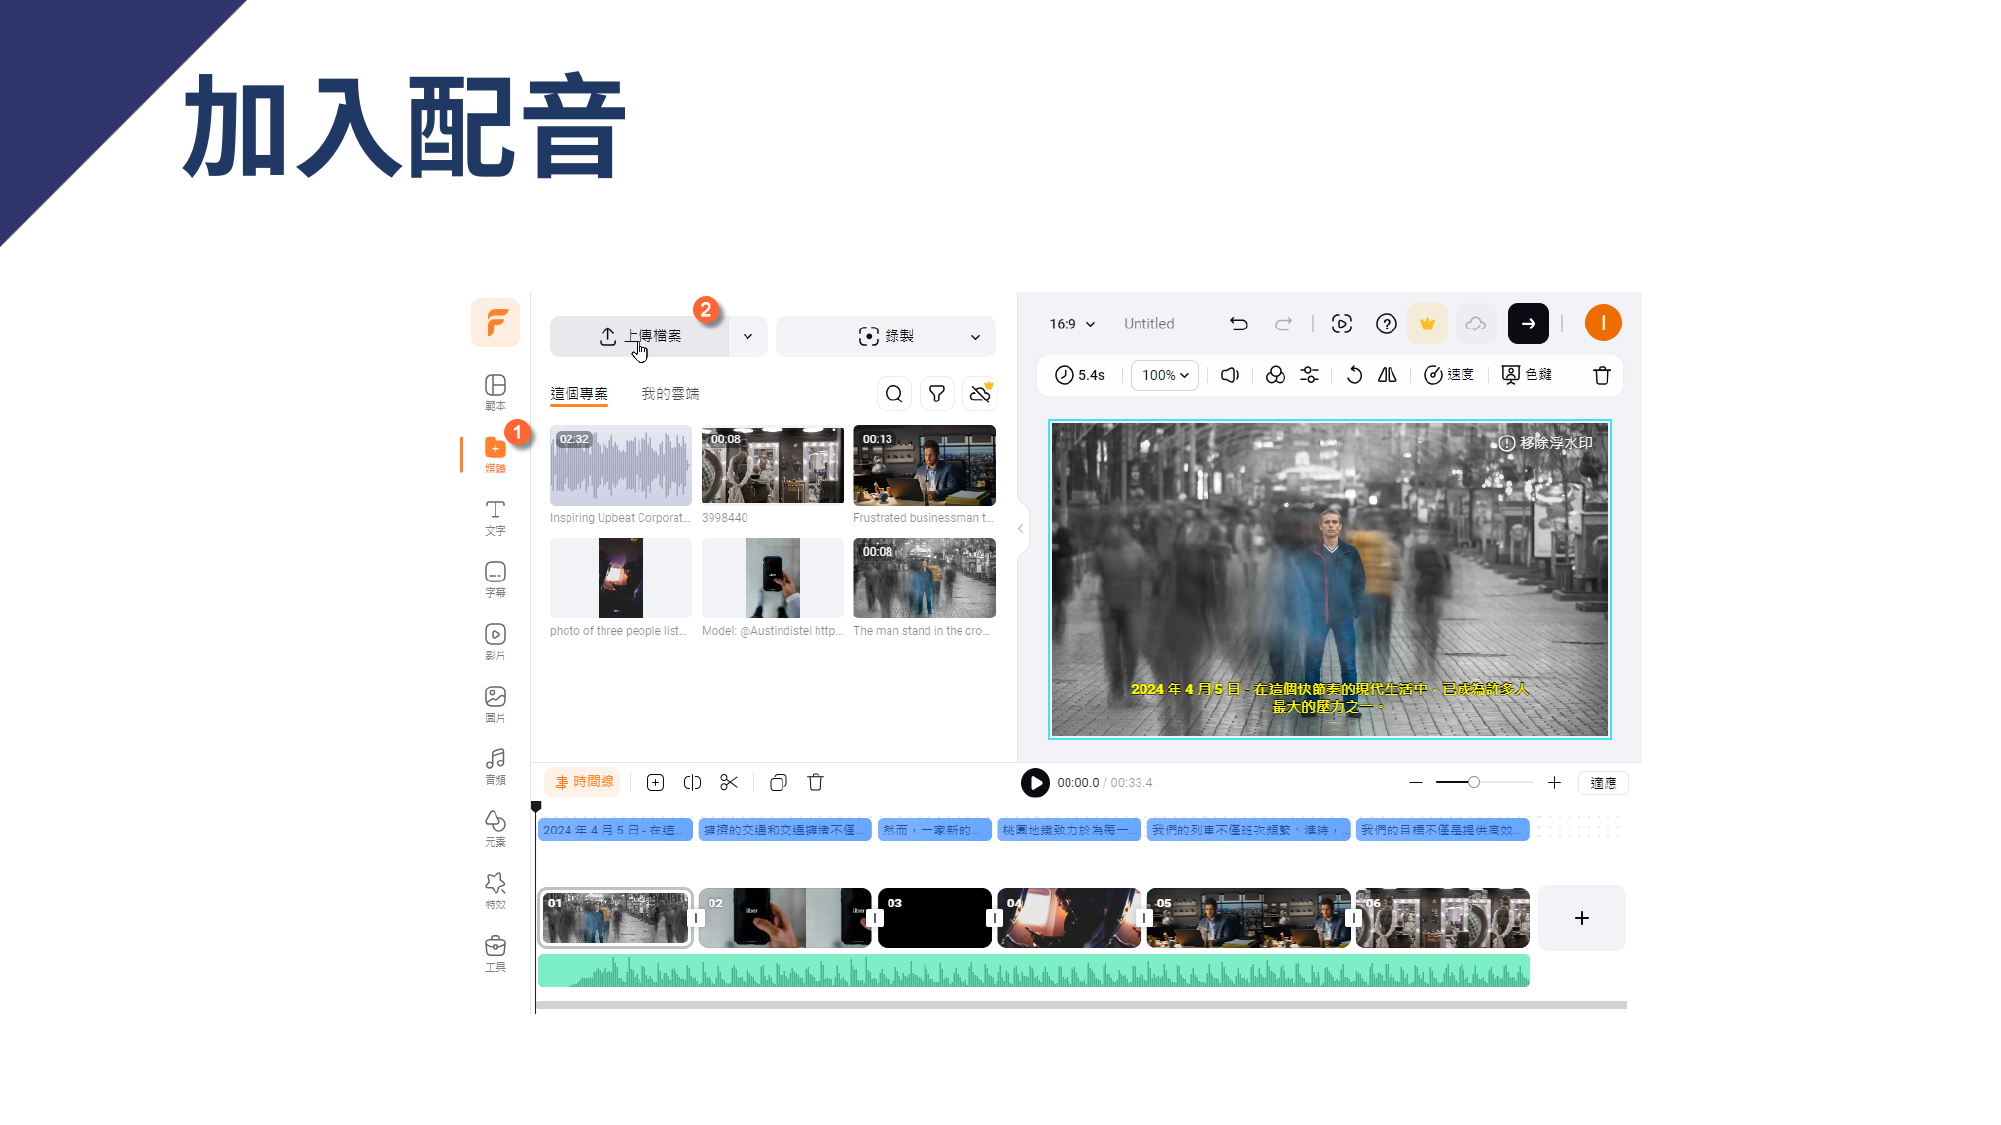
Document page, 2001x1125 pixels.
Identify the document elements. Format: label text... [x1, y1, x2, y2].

title 加入配音 [165, 34, 1938, 231]
picture [0, 0, 2001, 1125]
